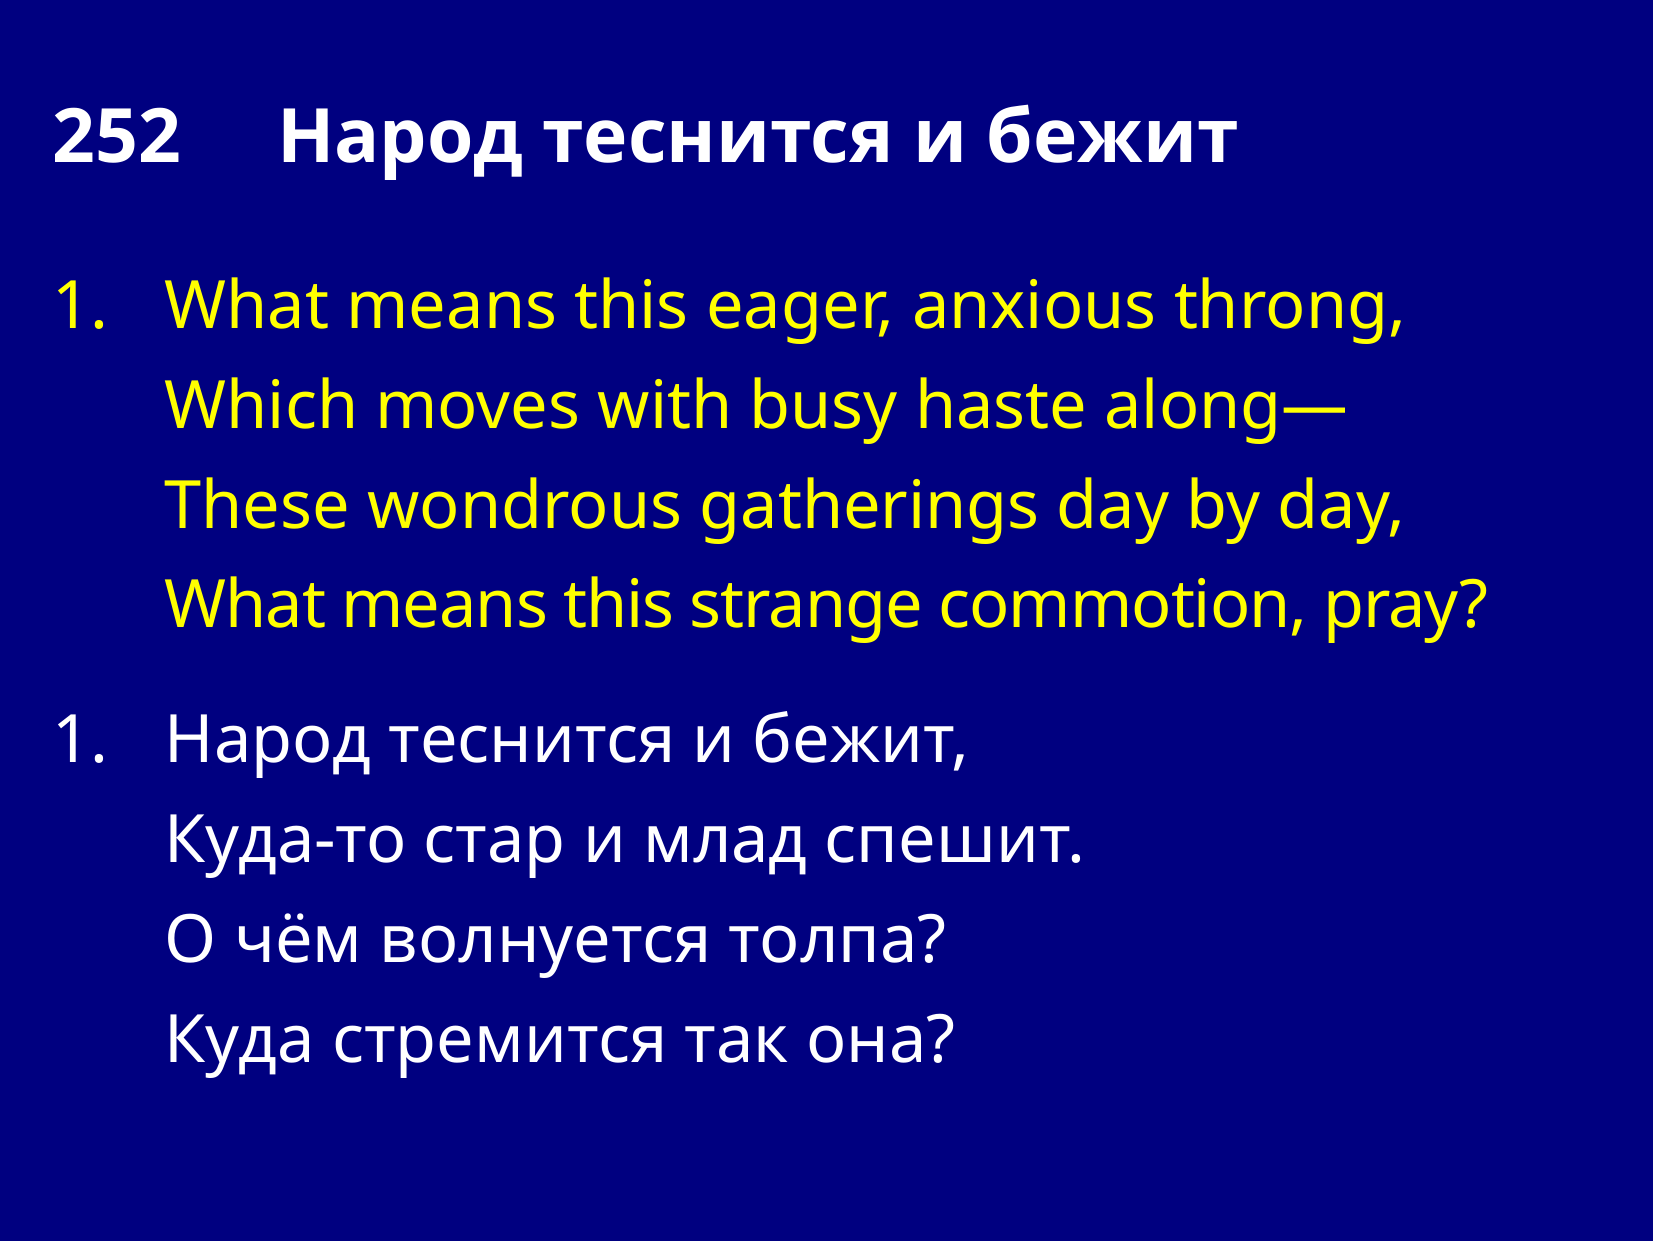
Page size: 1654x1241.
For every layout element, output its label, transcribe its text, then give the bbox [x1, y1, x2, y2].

text_box 252 Народ теснится и бежит [37, 75, 1576, 188]
text_box 1. What means this eager, anxious throng, Which moves with busy haste along— These wondrous gatherings day by day, What means this strange commotion, pray? [37, 150, 1653, 713]
text_box 1. Народ теснится и бежит, Куда-то стар и млад спешит. О чём волнуется толпа? Куда стремится так она? [37, 675, 1576, 1163]
